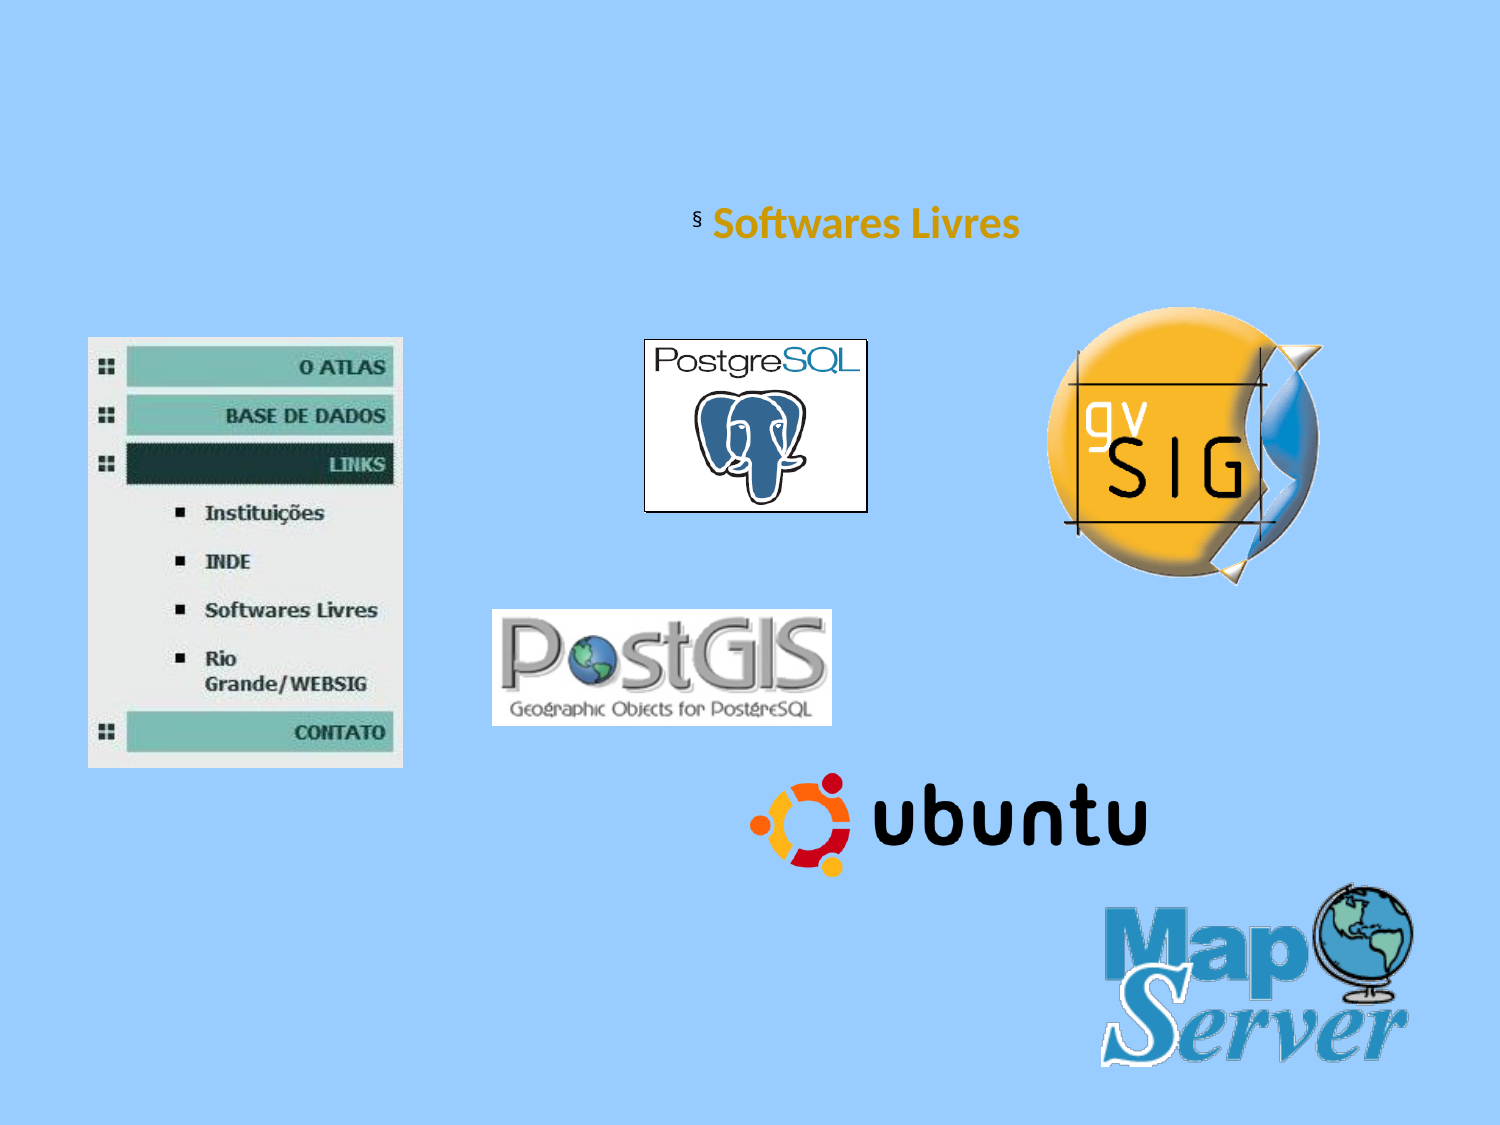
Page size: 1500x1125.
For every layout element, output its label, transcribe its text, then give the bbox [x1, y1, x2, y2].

picture [1042, 304, 1325, 588]
picture [1101, 878, 1415, 1067]
picture [492, 609, 832, 726]
text_box Softwares Livres [537, 184, 1176, 255]
picture [750, 773, 1146, 877]
picture [88, 337, 403, 768]
picture [644, 339, 868, 513]
